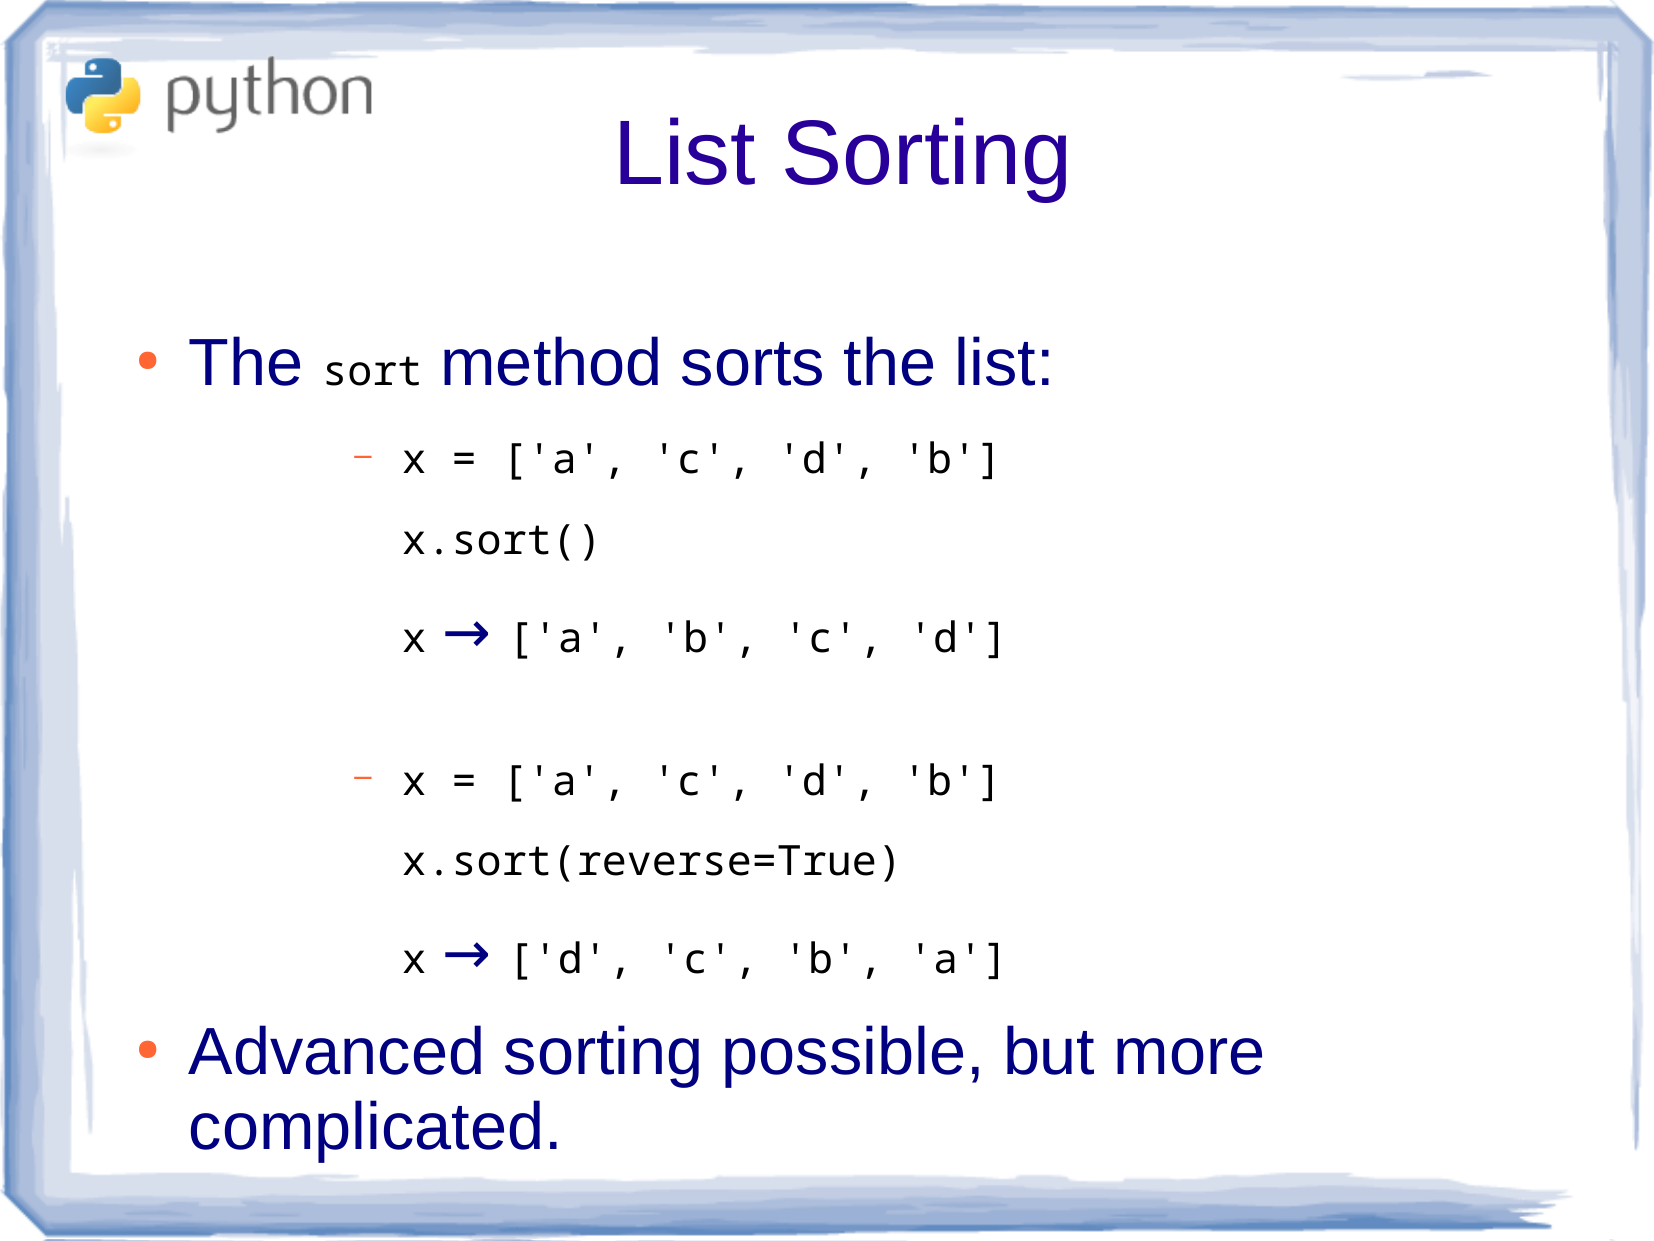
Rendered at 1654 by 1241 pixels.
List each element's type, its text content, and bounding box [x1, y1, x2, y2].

picture [0, 0, 1654, 1241]
list The sort method sorts the list: x = ['a', 'c', 'd', 'b'] x.sort() x → ['a', 'b', 'c', 'd'] x = ['a', 'c', 'd', 'b'] x.sort(reverse=True) x → ['d', 'c', 'b', 'a'] Advanced sorting possible, but more complicated. [118, 324, 1571, 1120]
title List Sorting [82, 49, 1571, 257]
